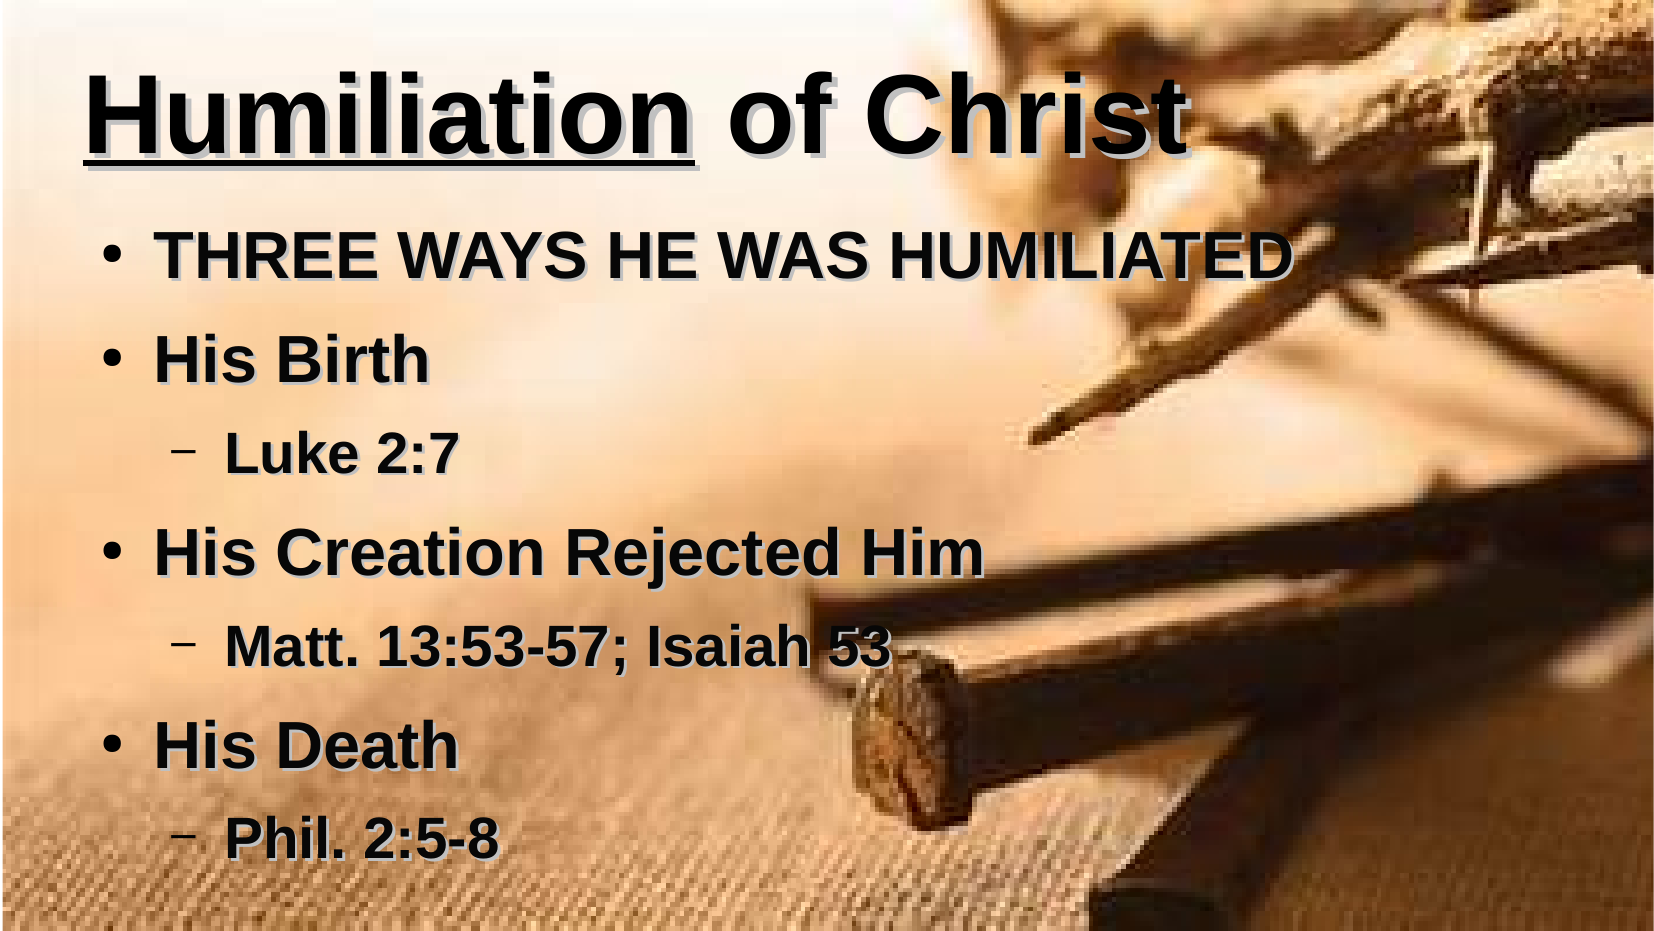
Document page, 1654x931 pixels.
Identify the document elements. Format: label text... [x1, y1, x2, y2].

title Humiliation of Christ [82, 37, 1571, 193]
list THREE WAYS HE WAS HUMILIATED His Birth Luke 2:7 His Creation Rejected Him Matt. 13:53-57; Isaiah 53 His Death Phil. 2:5-8 [82, 217, 1571, 886]
picture [2, 0, 1654, 931]
